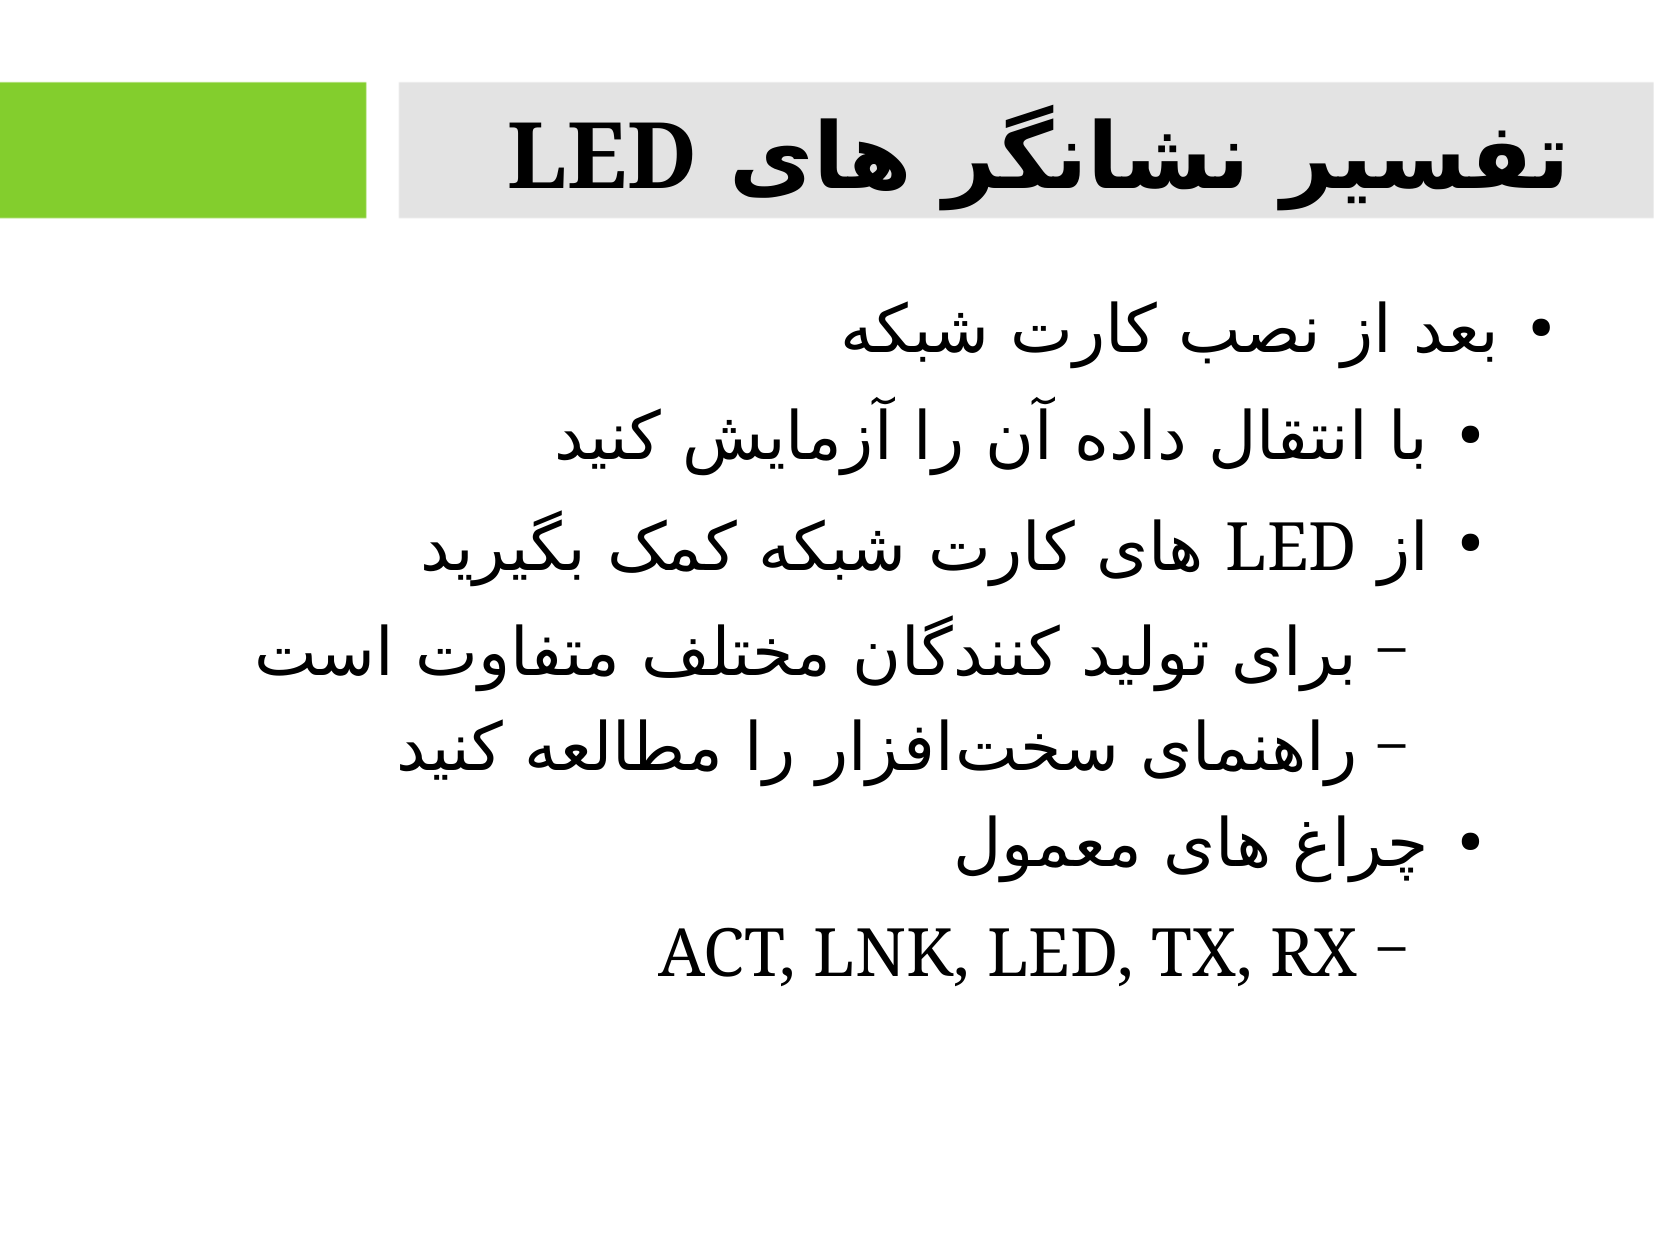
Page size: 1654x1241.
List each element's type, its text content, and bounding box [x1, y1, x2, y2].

title تفسیر نشانگر های LED [82, 49, 1571, 257]
list بعد از نصب کارت شبکه با انتقال داده آن را آزمایش کنید از LED های کارت شبکه کمک بگیرید برای تولید کنندگان مختلف متفاوت است راهنمای سخت‌افزار را مطالعه کنید چراغ های معمول ACT, LNK, LED, TX, RX [82, 290, 1571, 1182]
picture [0, 0, 1654, 1241]
